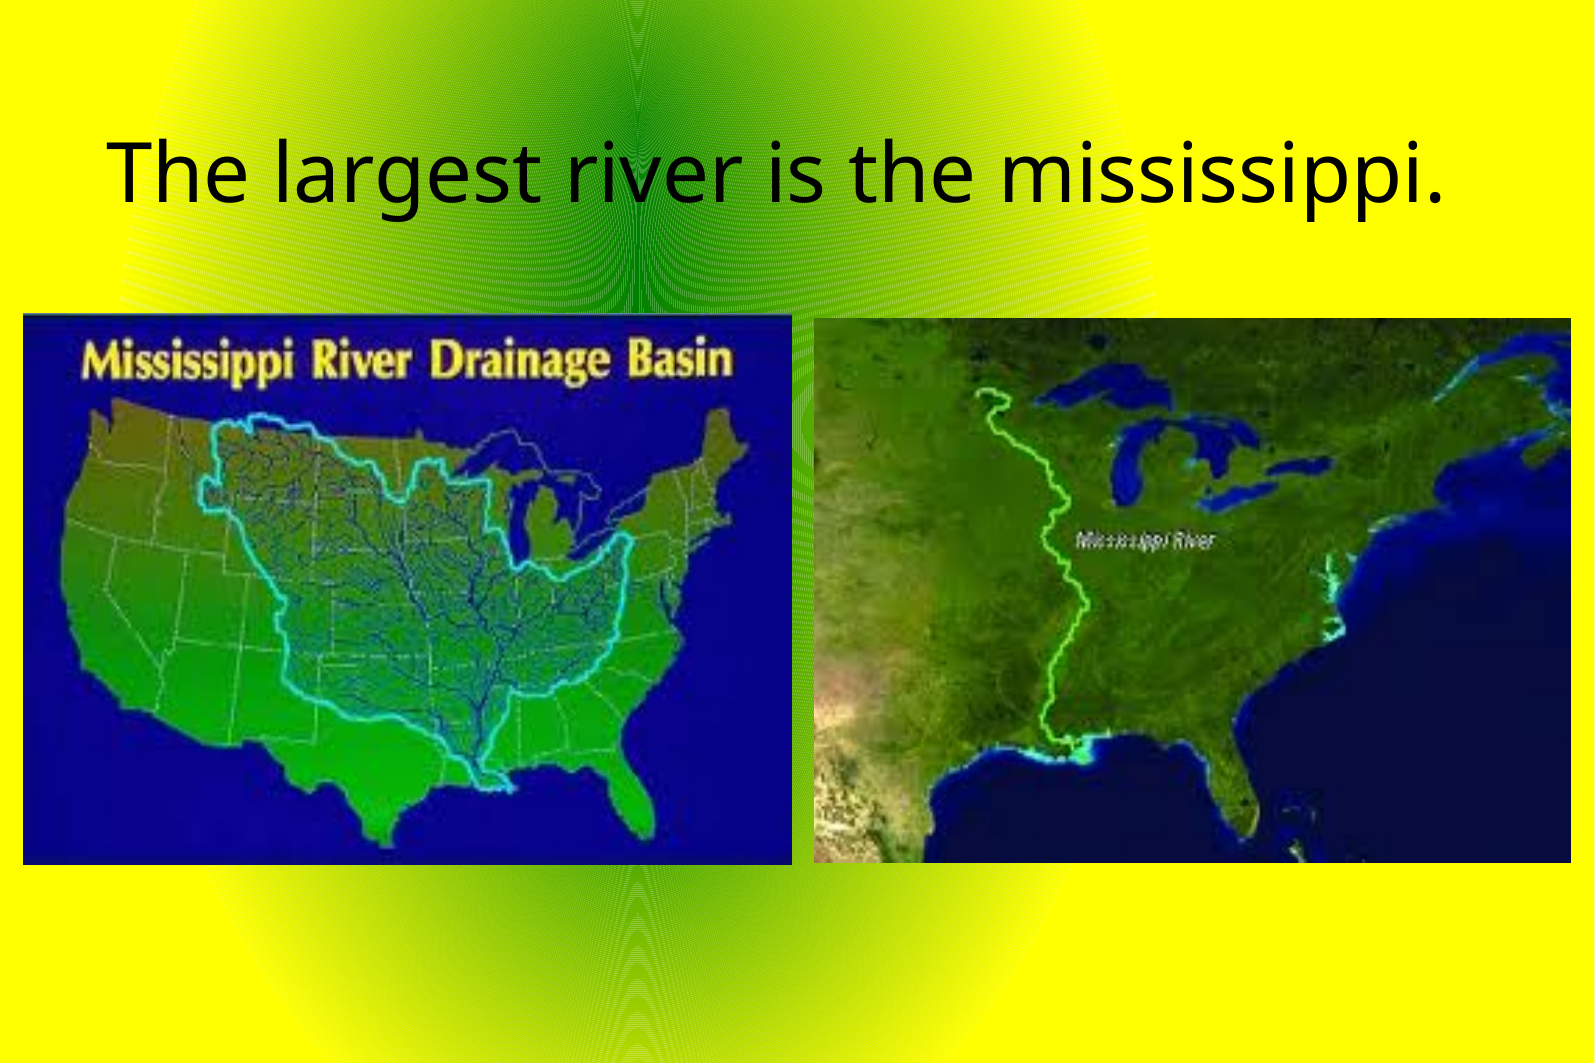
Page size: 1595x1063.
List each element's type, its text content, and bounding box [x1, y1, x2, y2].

picture [814, 318, 1571, 863]
picture [23, 313, 792, 865]
list The largest river is the mississippi. [35, 113, 1471, 815]
